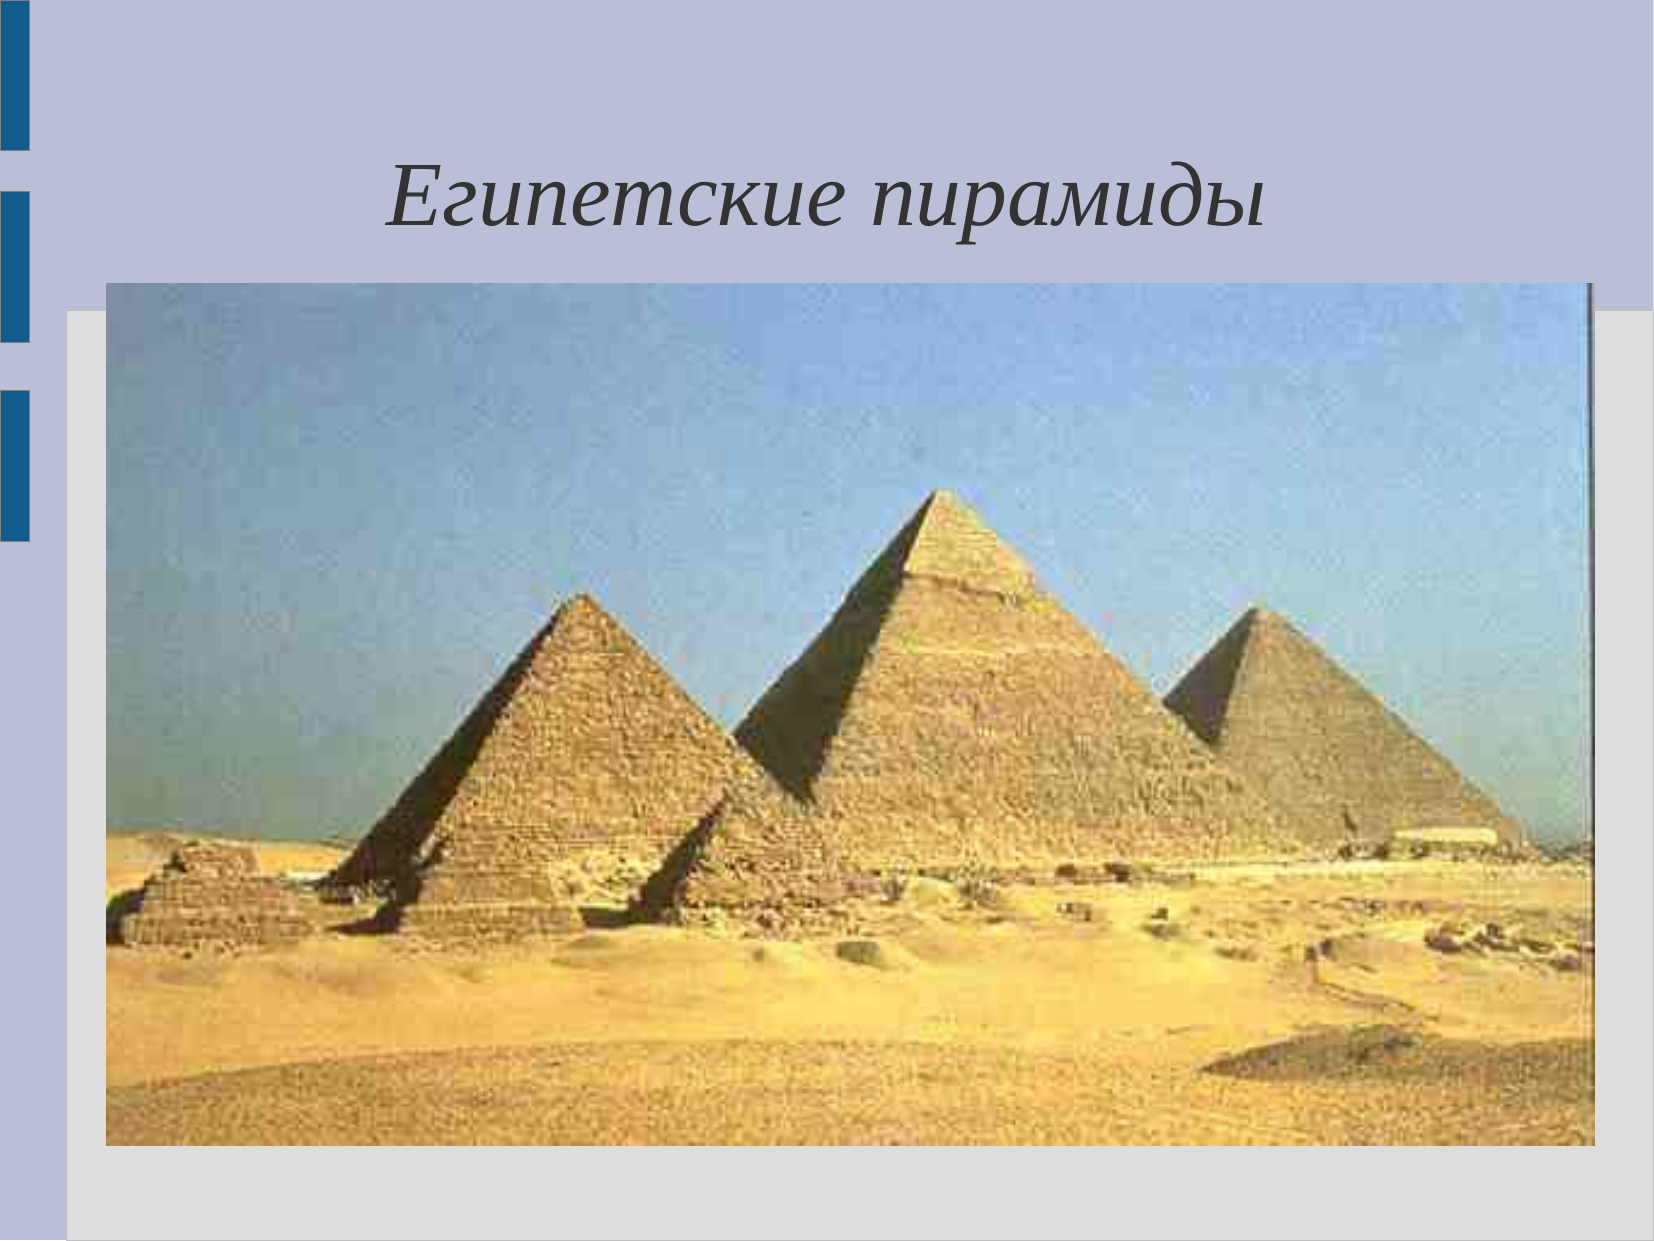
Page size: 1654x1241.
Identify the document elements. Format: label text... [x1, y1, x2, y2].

picture [106, 283, 1595, 1146]
title Египетские пирамиды [121, 91, 1534, 283]
